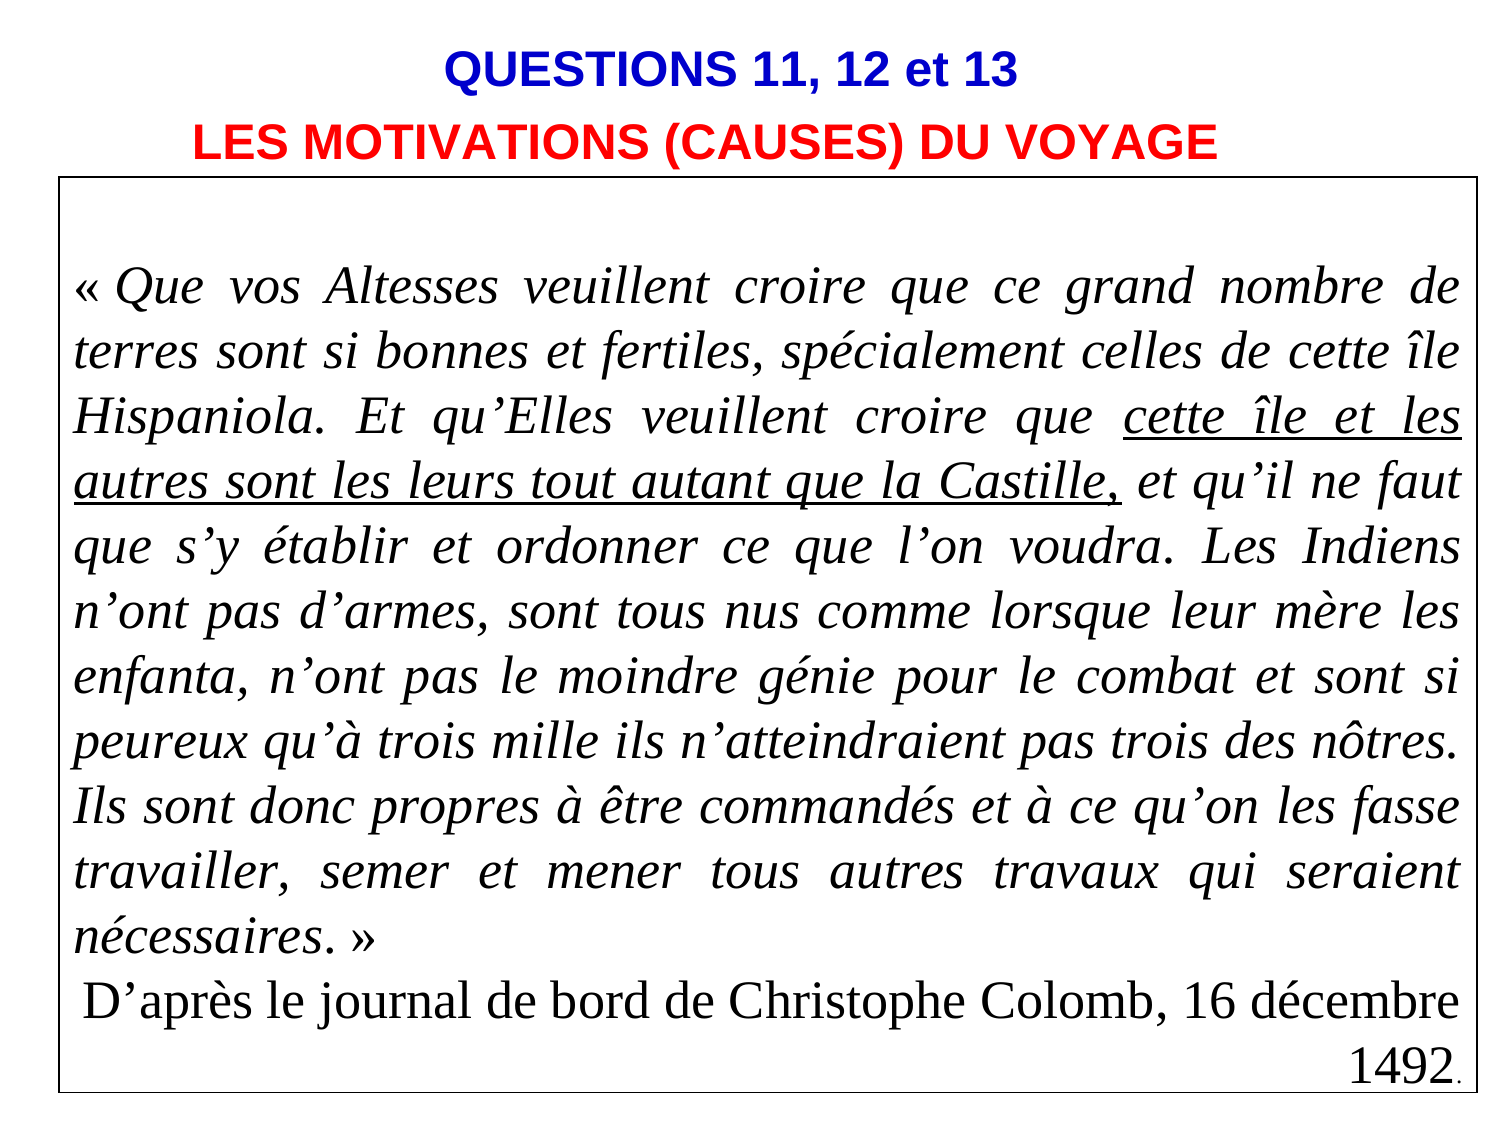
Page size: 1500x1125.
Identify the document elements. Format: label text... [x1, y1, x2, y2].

text_box « Que vos Altesses veuillent croire que ce grand nombre de terres sont si bonnes et fertiles, spécialement celles de cette île Hispaniola. Et qu’Elles veuillent croire que cette île et les autres sont les leurs tout autant que la Castille, et qu’il ne faut que s’y établir et ordonner ce que l’on voudra. Les Indiens n’ont pas d’armes, sont tous nus comme lorsque leur mère les enfanta, n’ont pas le moindre génie pour le combat et sont si peureux qu’à trois mille ils n’atteindraient pas trois des nôtres. Ils sont donc propres à être commandés et à ce qu’on les fasse travailler, semer et mener tous autres travaux qui seraient nécessaires. » D’après le journal de bord de Christophe Colomb, 16 décembre 1492. [58, 177, 1478, 1093]
text_box LES MOTIVATIONS (CAUSES) DU VOYAGE [177, 102, 1388, 178]
text_box QUESTIONS 11, 12 et 13 [29, 29, 1182, 148]
